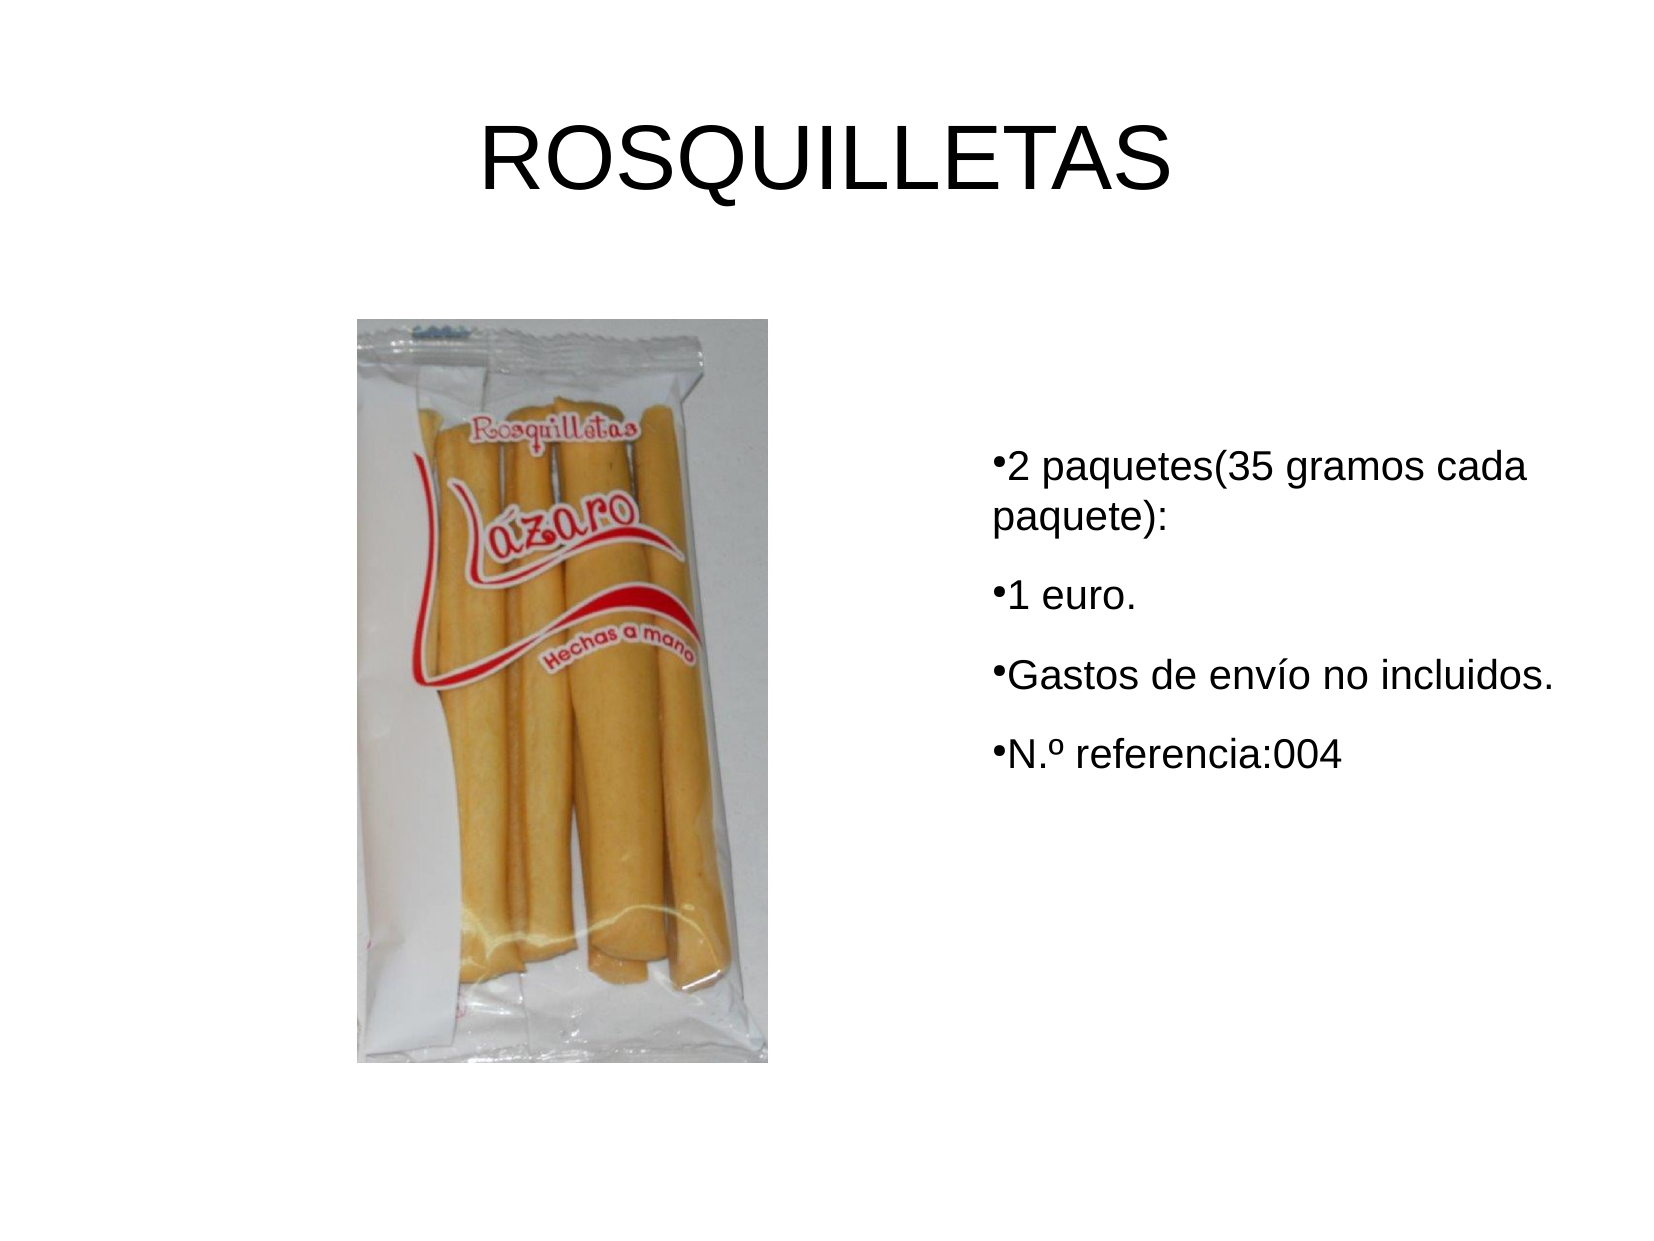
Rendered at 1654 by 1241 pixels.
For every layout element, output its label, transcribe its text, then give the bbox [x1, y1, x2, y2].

picture [190, 319, 934, 1063]
title ROSQUILLETAS [82, 49, 1571, 257]
list 2 paquetes(35 gramos cada paquete): 1 euro. Gastos de envío no incluidos. N.º referencia:004 [992, 438, 1571, 1158]
